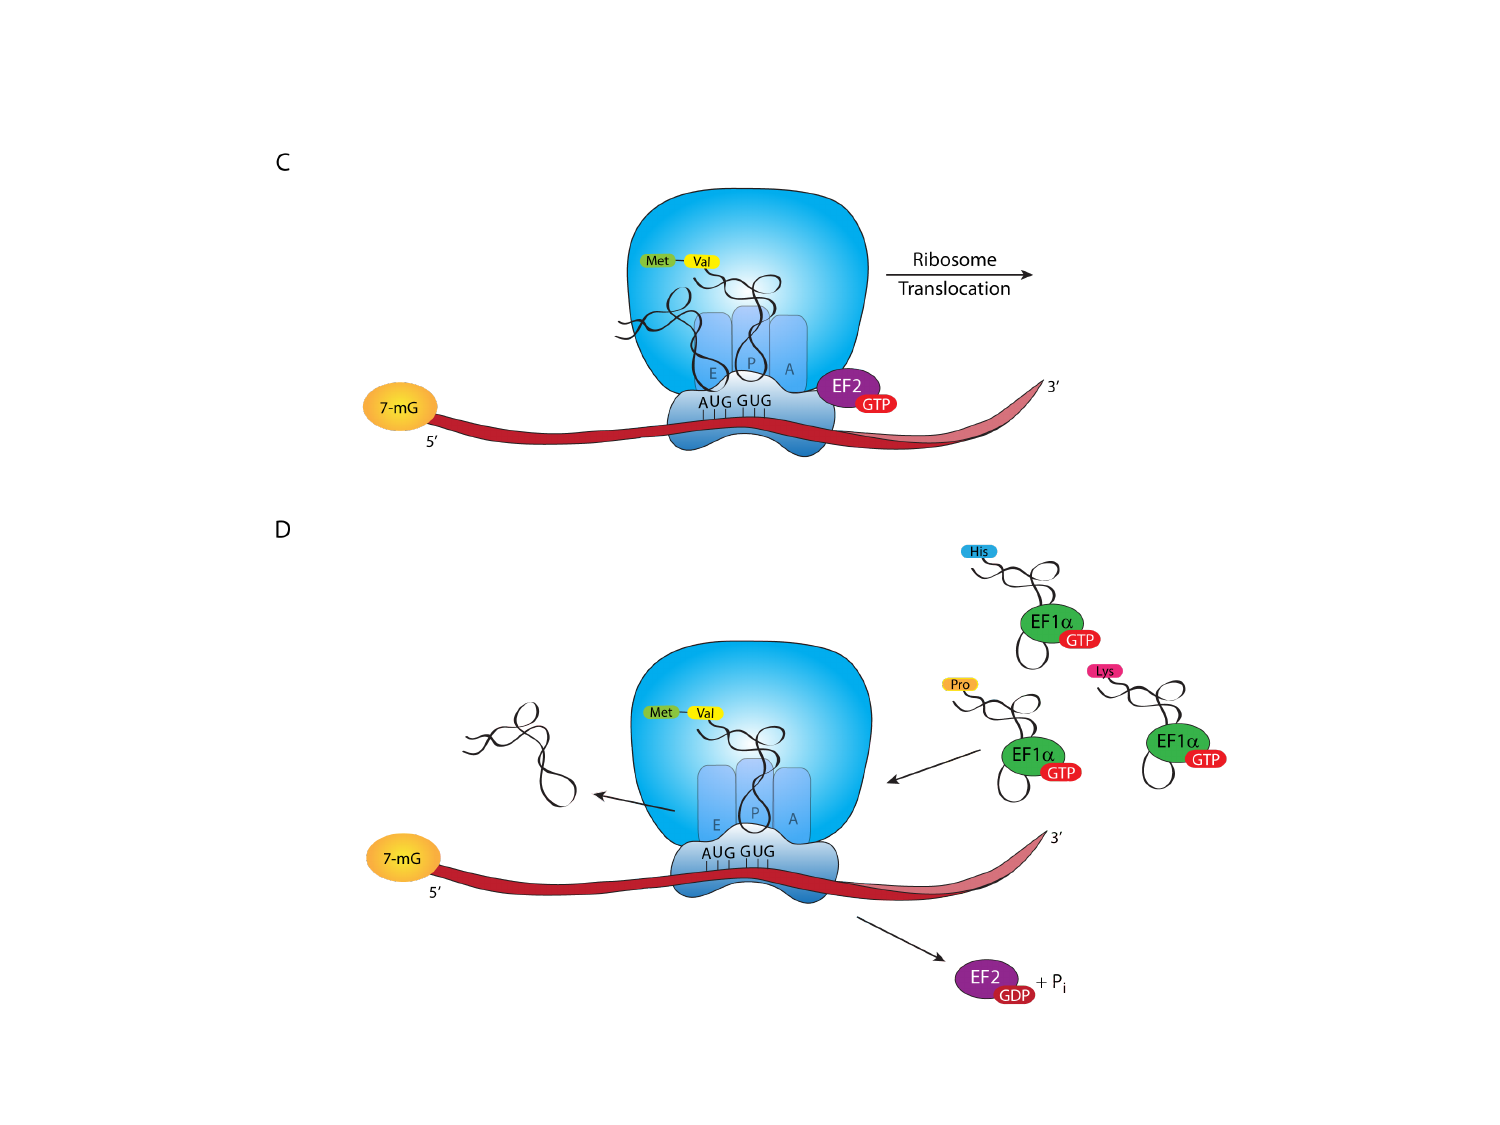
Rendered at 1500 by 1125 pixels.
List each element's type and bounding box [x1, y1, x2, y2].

picture [273, 149, 1227, 1005]
